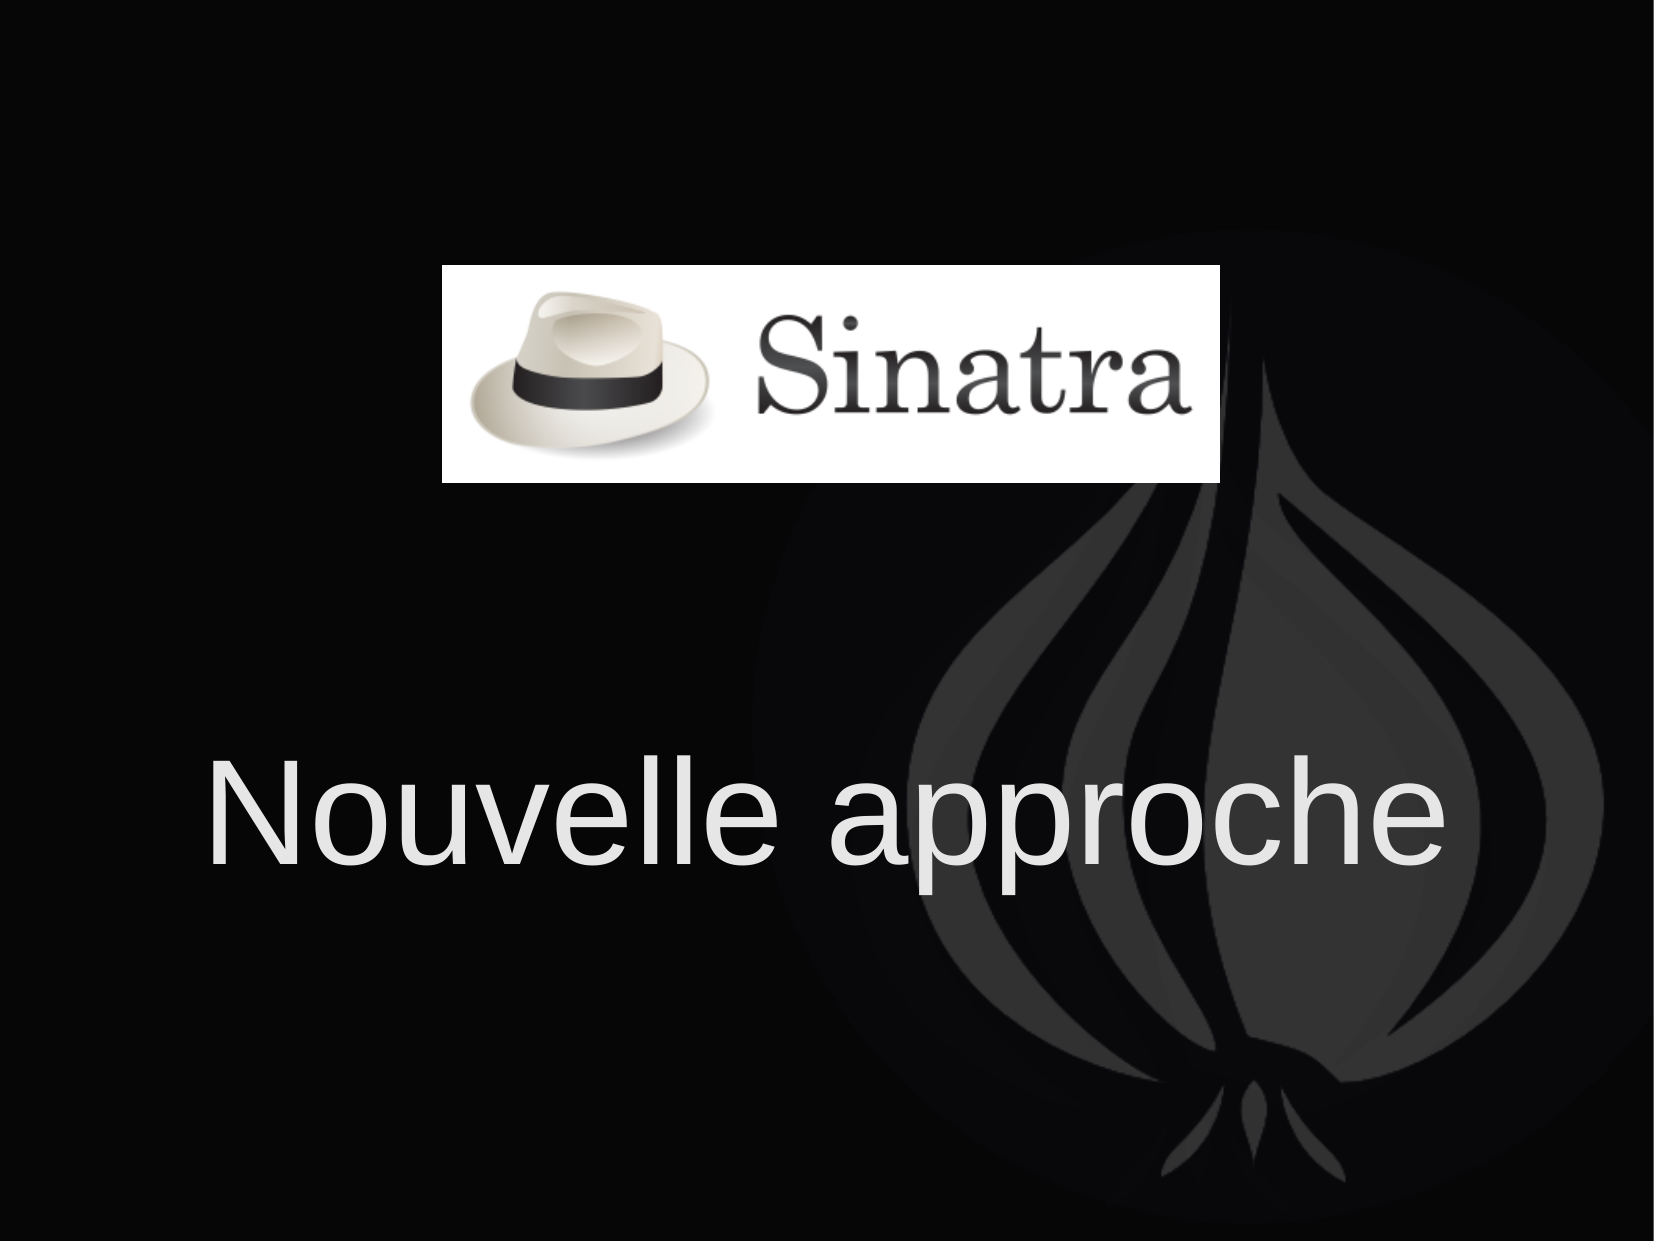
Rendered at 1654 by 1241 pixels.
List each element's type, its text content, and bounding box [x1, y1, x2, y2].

picture [0, 0, 1654, 1241]
subtitle Nouvelle approche [82, 59, 1571, 1102]
